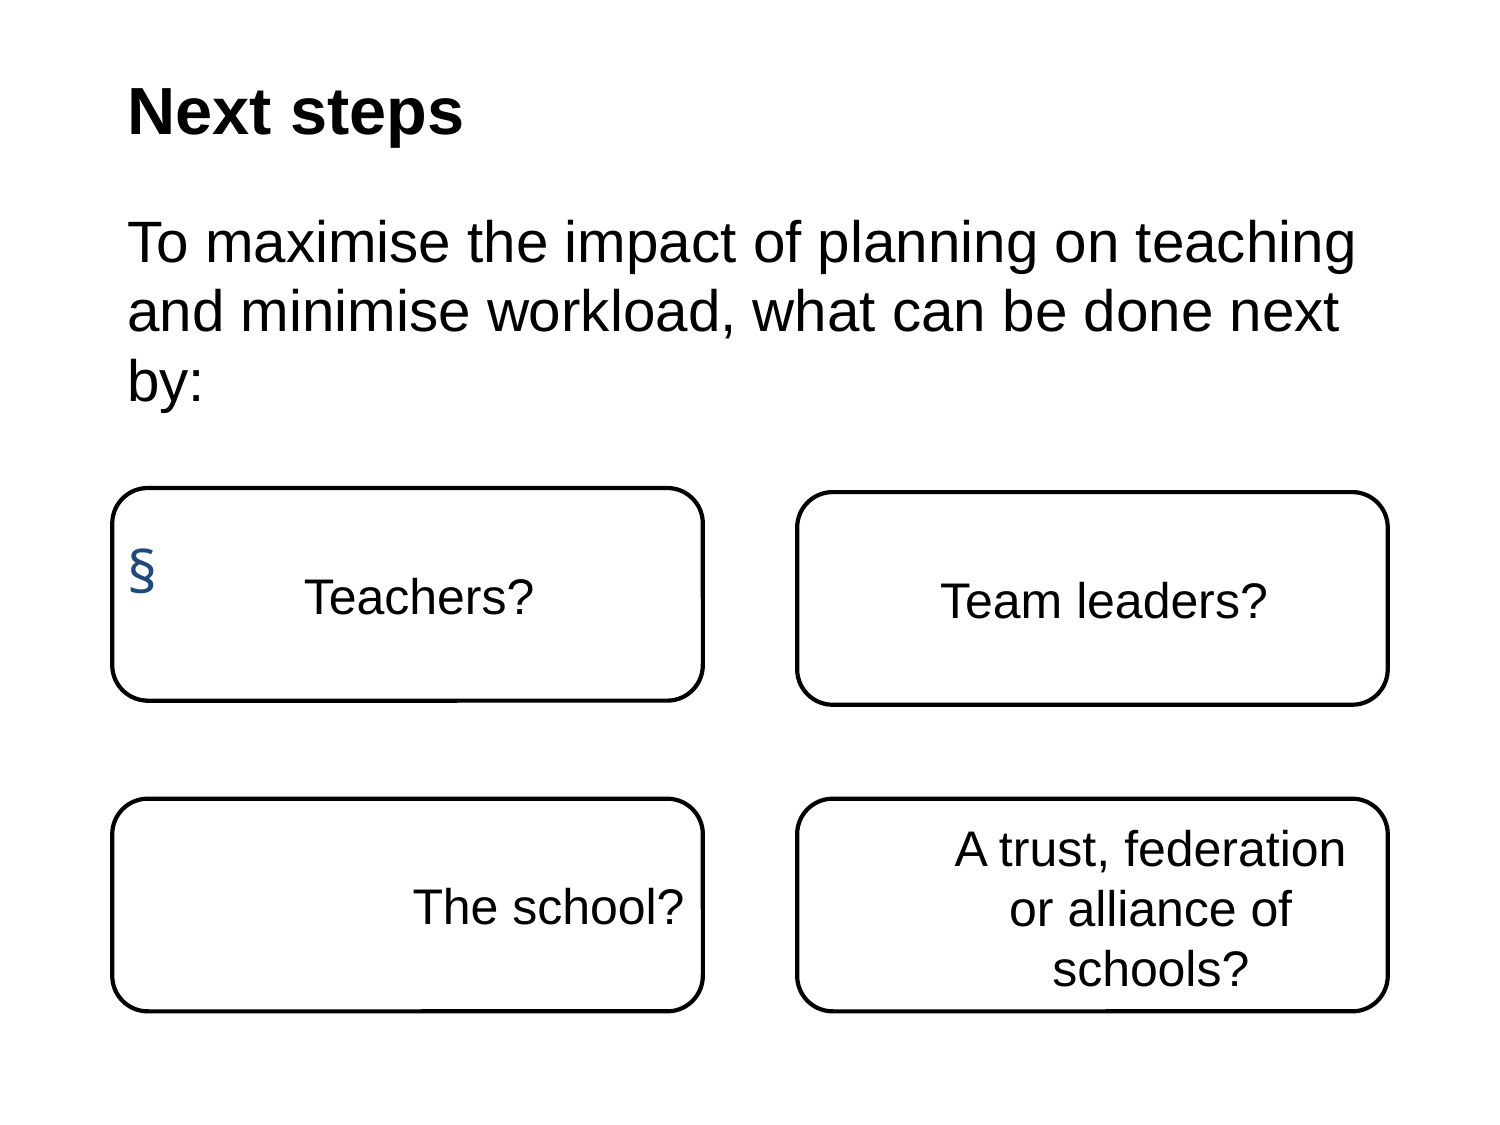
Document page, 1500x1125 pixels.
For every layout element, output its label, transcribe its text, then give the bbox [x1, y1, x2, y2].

text_box A trust, federation or alliance of schools? [797, 798, 1388, 1012]
title Next steps [112, 54, 1388, 161]
text_box Teachers? [112, 488, 703, 701]
text_box Team leaders? [797, 492, 1388, 705]
list To maximise the impact of planning on teaching and minimise workload, what can be done next by: [112, 196, 1388, 433]
text_box The school? [112, 798, 703, 1012]
